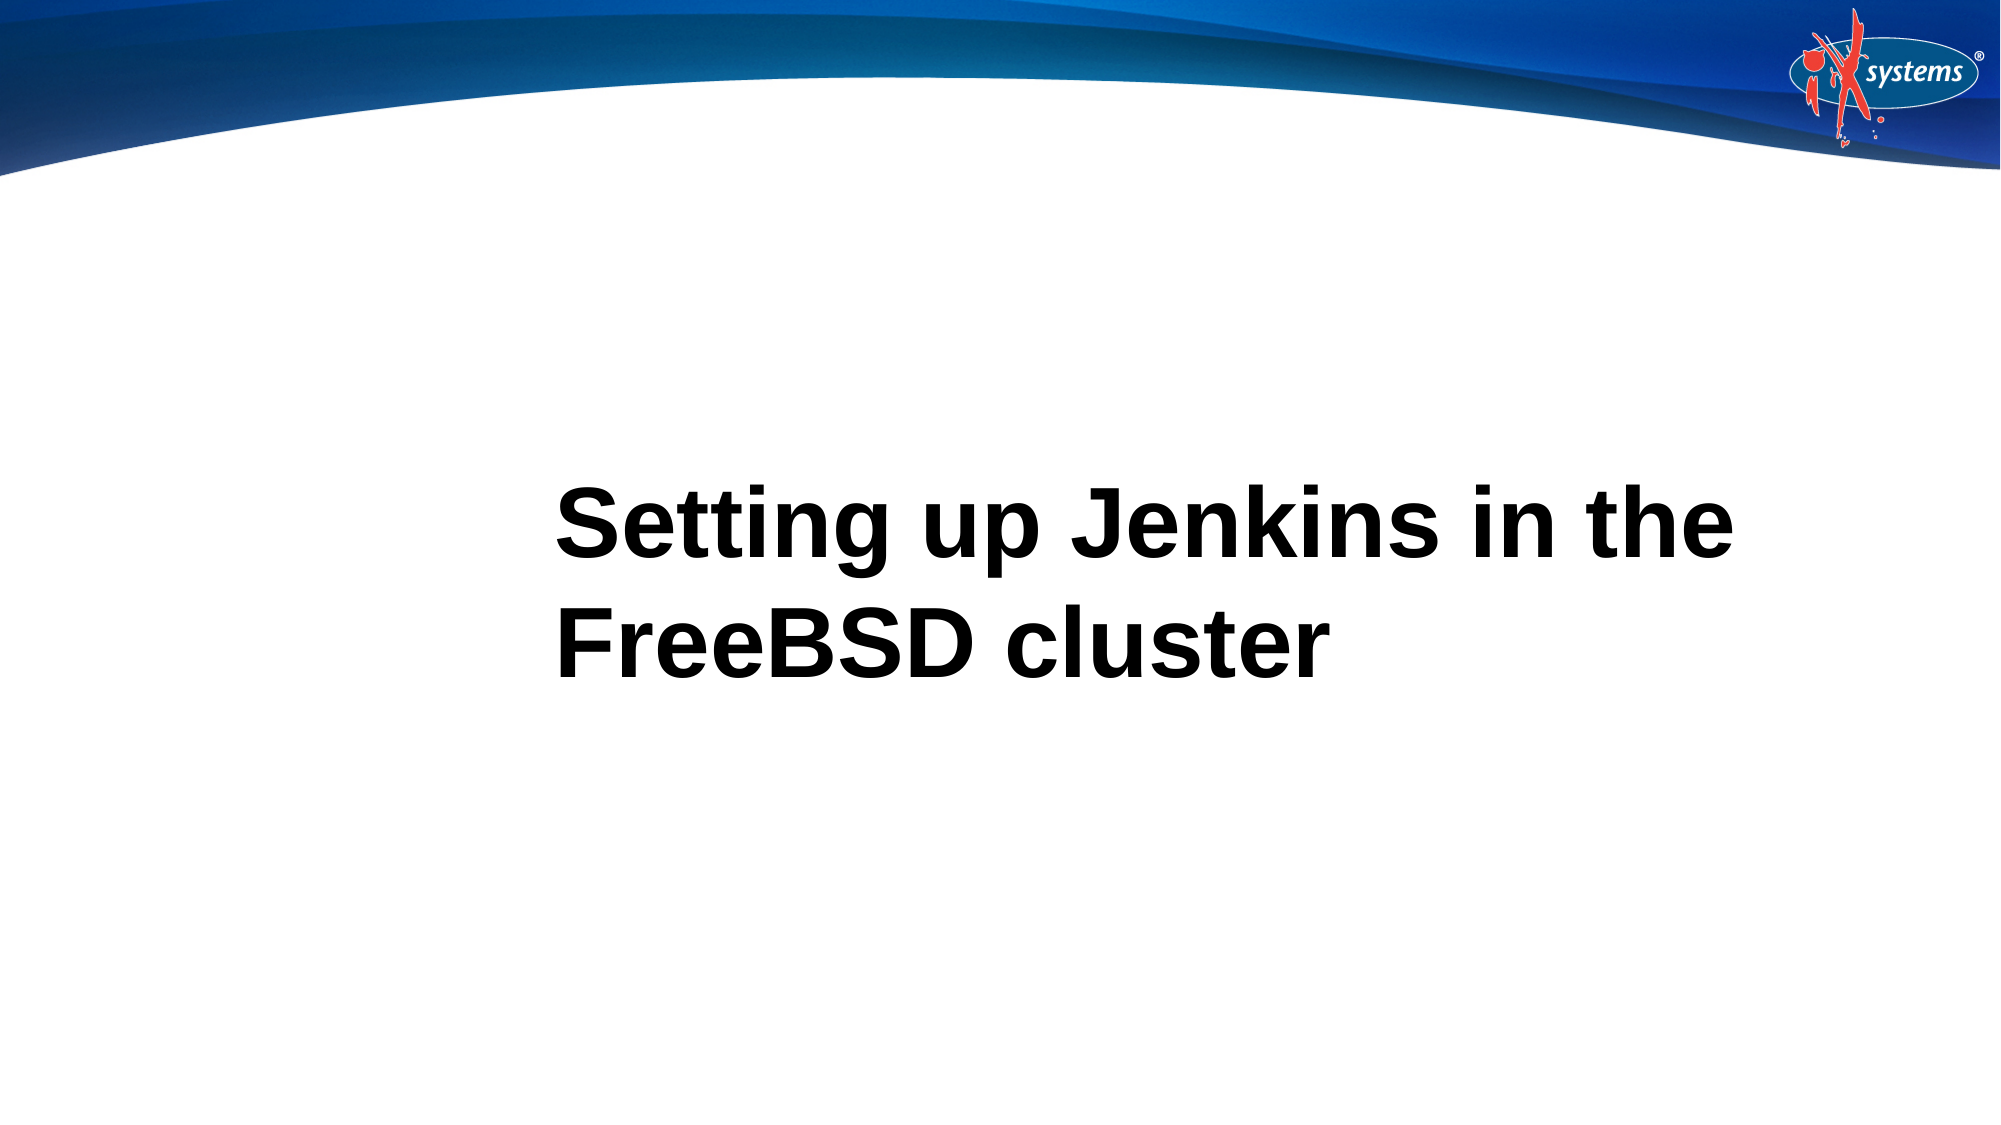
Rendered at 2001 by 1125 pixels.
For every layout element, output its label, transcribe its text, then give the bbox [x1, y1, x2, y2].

picture [0, 0, 2001, 1125]
text_box Setting up Jenkins in the FreeBSD cluster [539, 450, 1231, 586]
